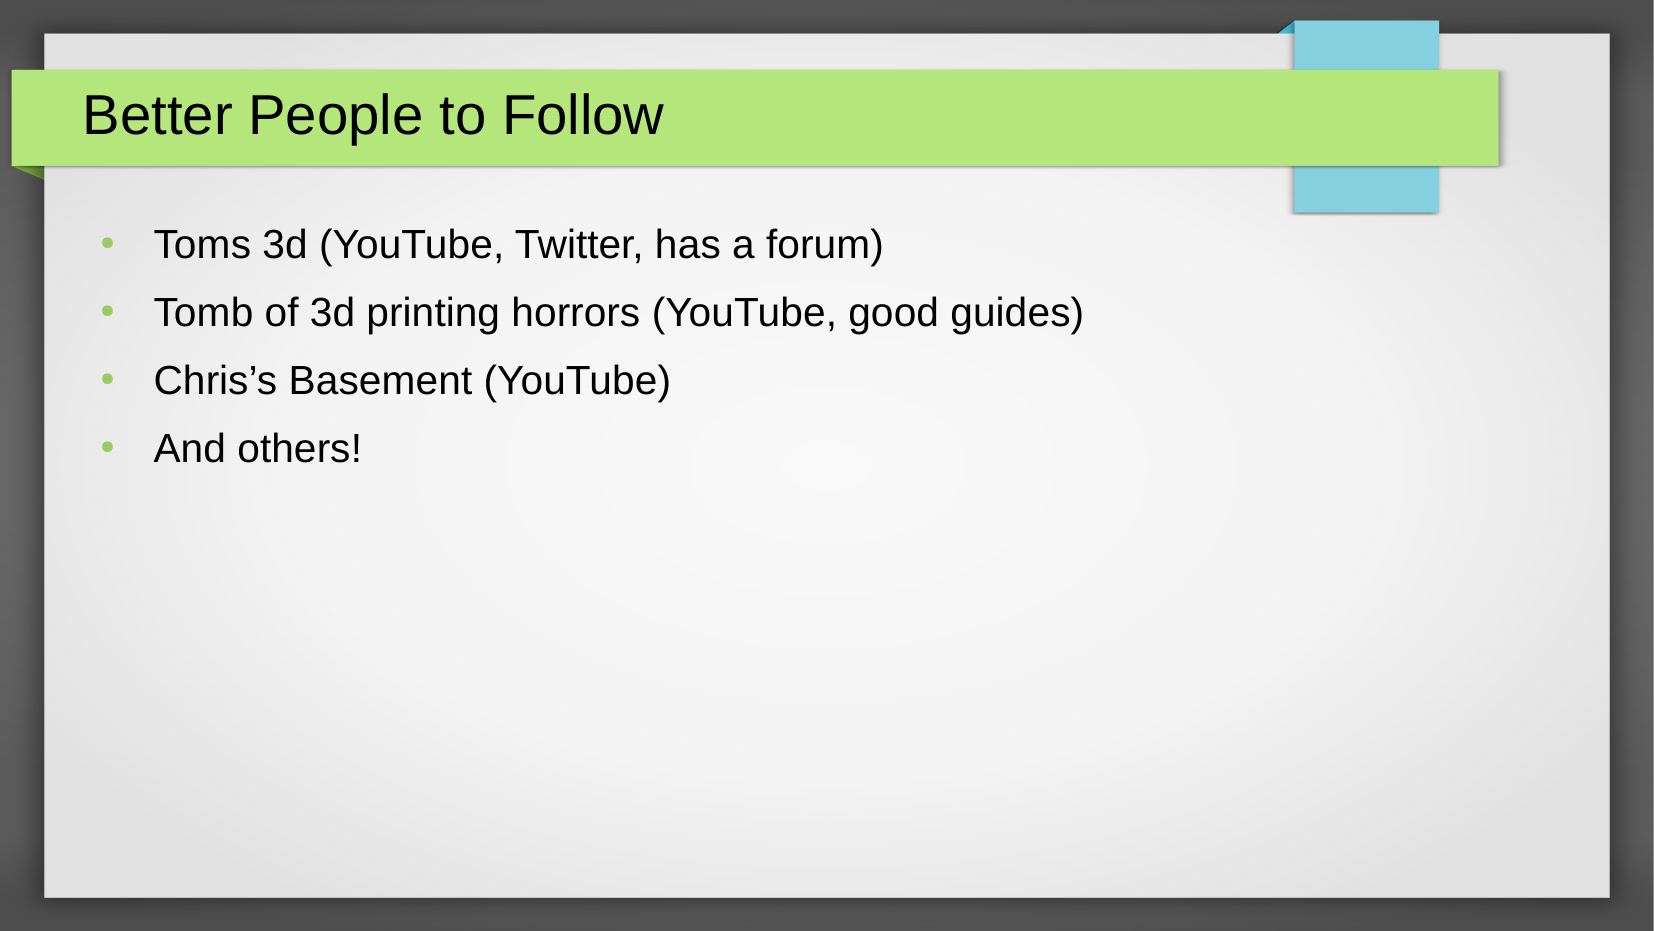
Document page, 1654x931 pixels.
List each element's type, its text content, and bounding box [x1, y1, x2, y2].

list Toms 3d (YouTube, Twitter, has a forum) Tomb of 3d printing horrors (YouTube, good guides) Chris’s Basement (YouTube) And others! [82, 221, 1571, 761]
picture [0, 0, 1654, 931]
title Better People to Follow [82, 70, 1264, 160]
